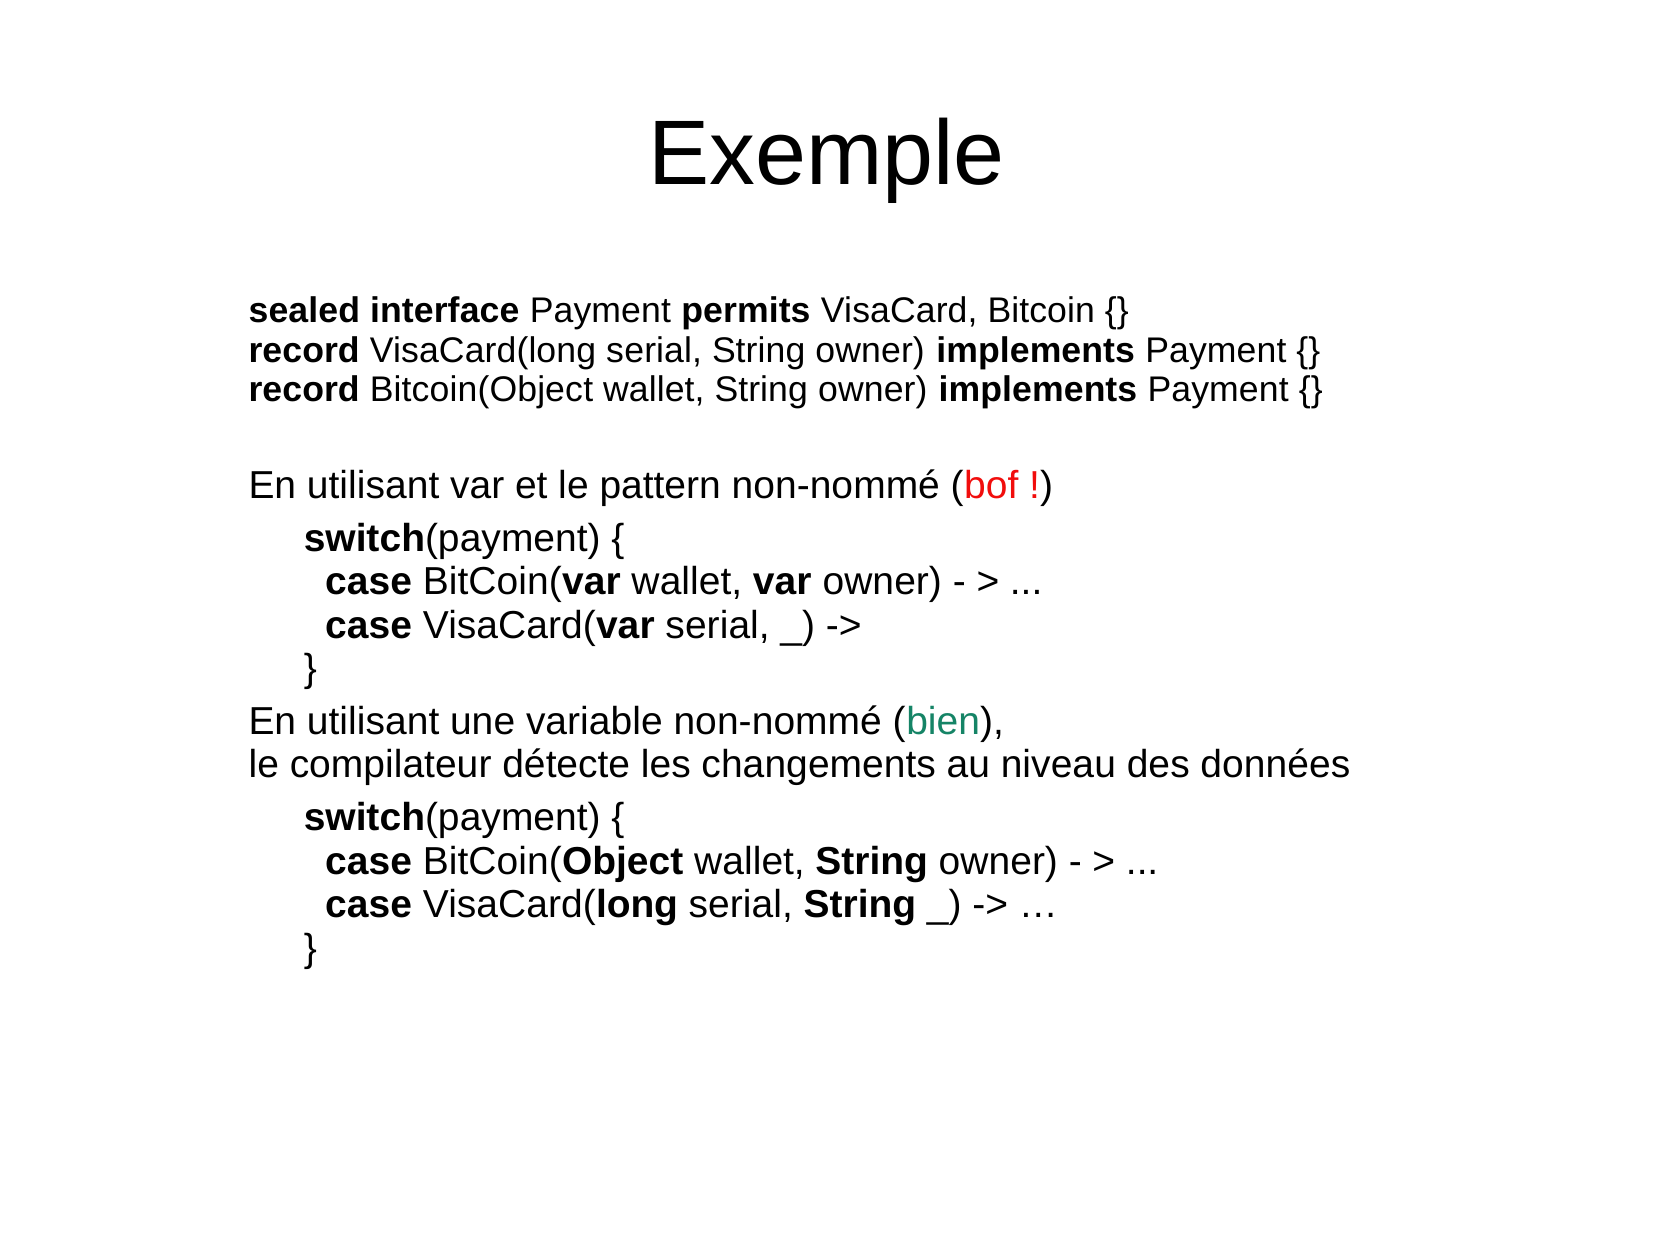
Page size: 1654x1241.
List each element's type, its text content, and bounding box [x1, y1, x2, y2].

list sealed interface Payment permits VisaCard, Bitcoin {} record VisaCard(long serial, String owner) implements Payment {} record Bitcoin(Object wallet, String owner) implements Payment {} En utilisant var et le pattern non-nommé (bof !) switch(payment) { case BitCoin(var wallet, var owner) - > ... case VisaCard(var serial, _) -> } En utilisant une variable non-nommé (bien), le compilateur détecte les changements au niveau des données switch(payment) { case BitCoin(Object wallet, String owner) - > ... case VisaCard(long serial, String _) -> … } [82, 290, 1571, 1010]
title Exemple [82, 49, 1571, 257]
